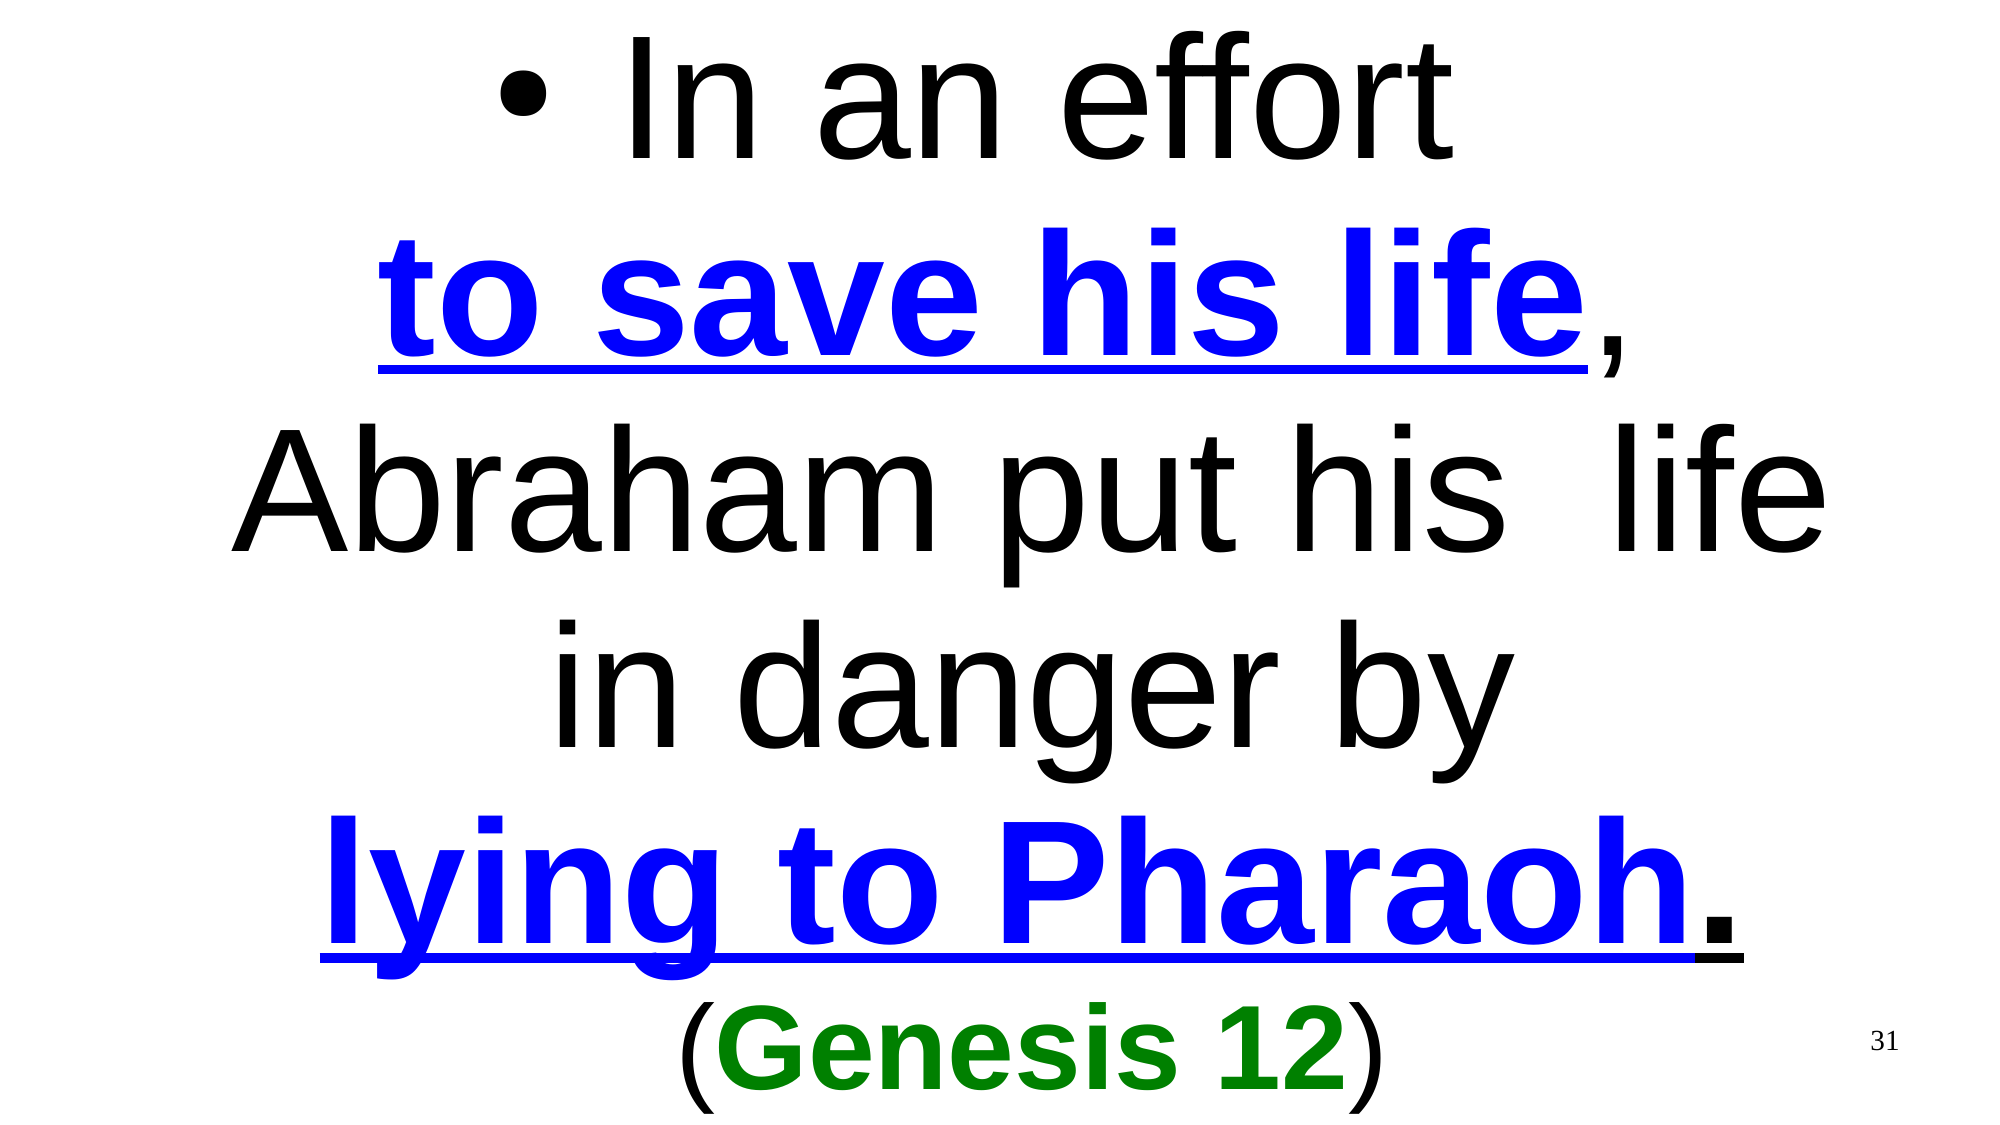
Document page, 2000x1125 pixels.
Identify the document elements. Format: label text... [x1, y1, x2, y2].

list In an effort to save his life, Abraham put his life in danger by lying to Pharaoh. (Genesis 12) [0, 0, 1996, 1123]
